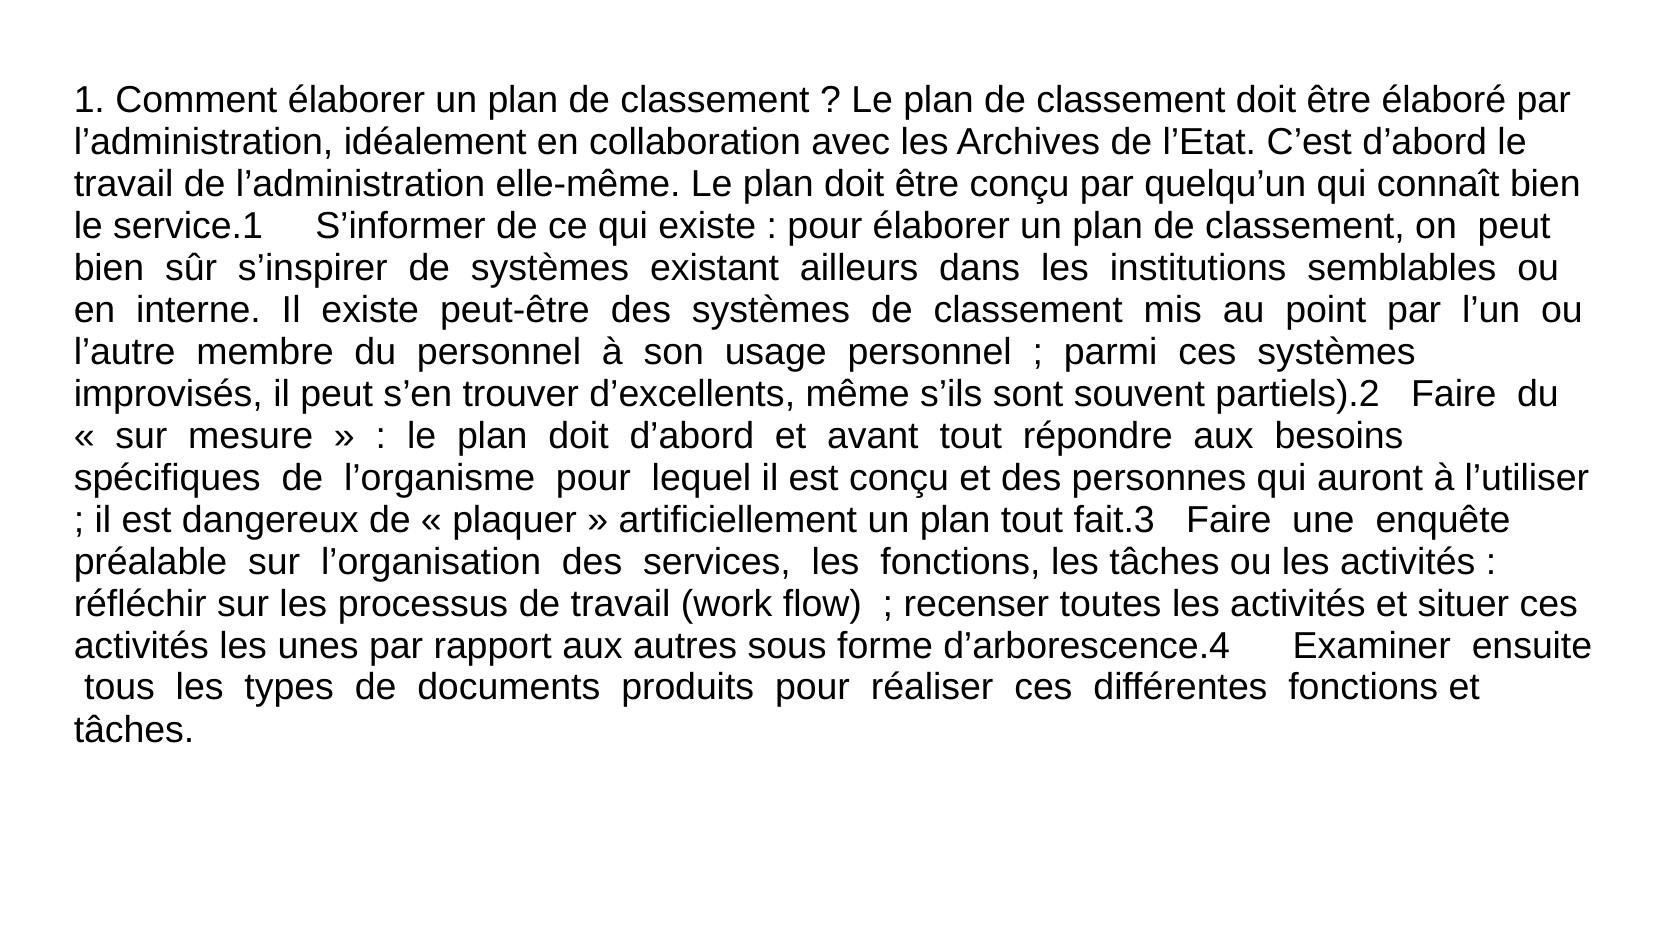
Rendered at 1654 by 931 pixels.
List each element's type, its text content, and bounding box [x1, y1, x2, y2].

text_box 1. Comment élaborer un plan de classement ? Le plan de classement doit être élaboré par l’administration, idéalement en collaboration avec les Archives de l’Etat. C’est d’abord le travail de l’administration elle-même. Le plan doit être conçu par quelqu’un qui connaît bien le service.1 S’informer de ce qui existe : pour élaborer un plan de classement, on peut bien sûr s’inspirer de systèmes existant ailleurs dans les institutions semblables ou en interne. Il existe peut-être des systèmes de classement mis au point par l’un ou l’autre membre du personnel à son usage personnel ; parmi ces systèmes improvisés, il peut s’en trouver d’excellents, même s’ils sont souvent partiels).2 Faire du « sur mesure » : le plan doit d’abord et avant tout répondre aux besoins spécifiques de l’organisme pour lequel il est conçu et des personnes qui auront à l’utiliser ; il est dangereux de « plaquer » artificiellement un plan tout fait.3 Faire une enquête préalable sur l’organisation des services, les fonctions, les tâches ou les activités : réfléchir sur les processus de travail (work flow) ; recenser toutes les activités et situer ces activités les unes par rapport aux autres sous forme d’arborescence.4 Examiner ensuite tous les types de documents produits pour réaliser ces différentes fonctions et tâches. [59, 70, 1610, 758]
